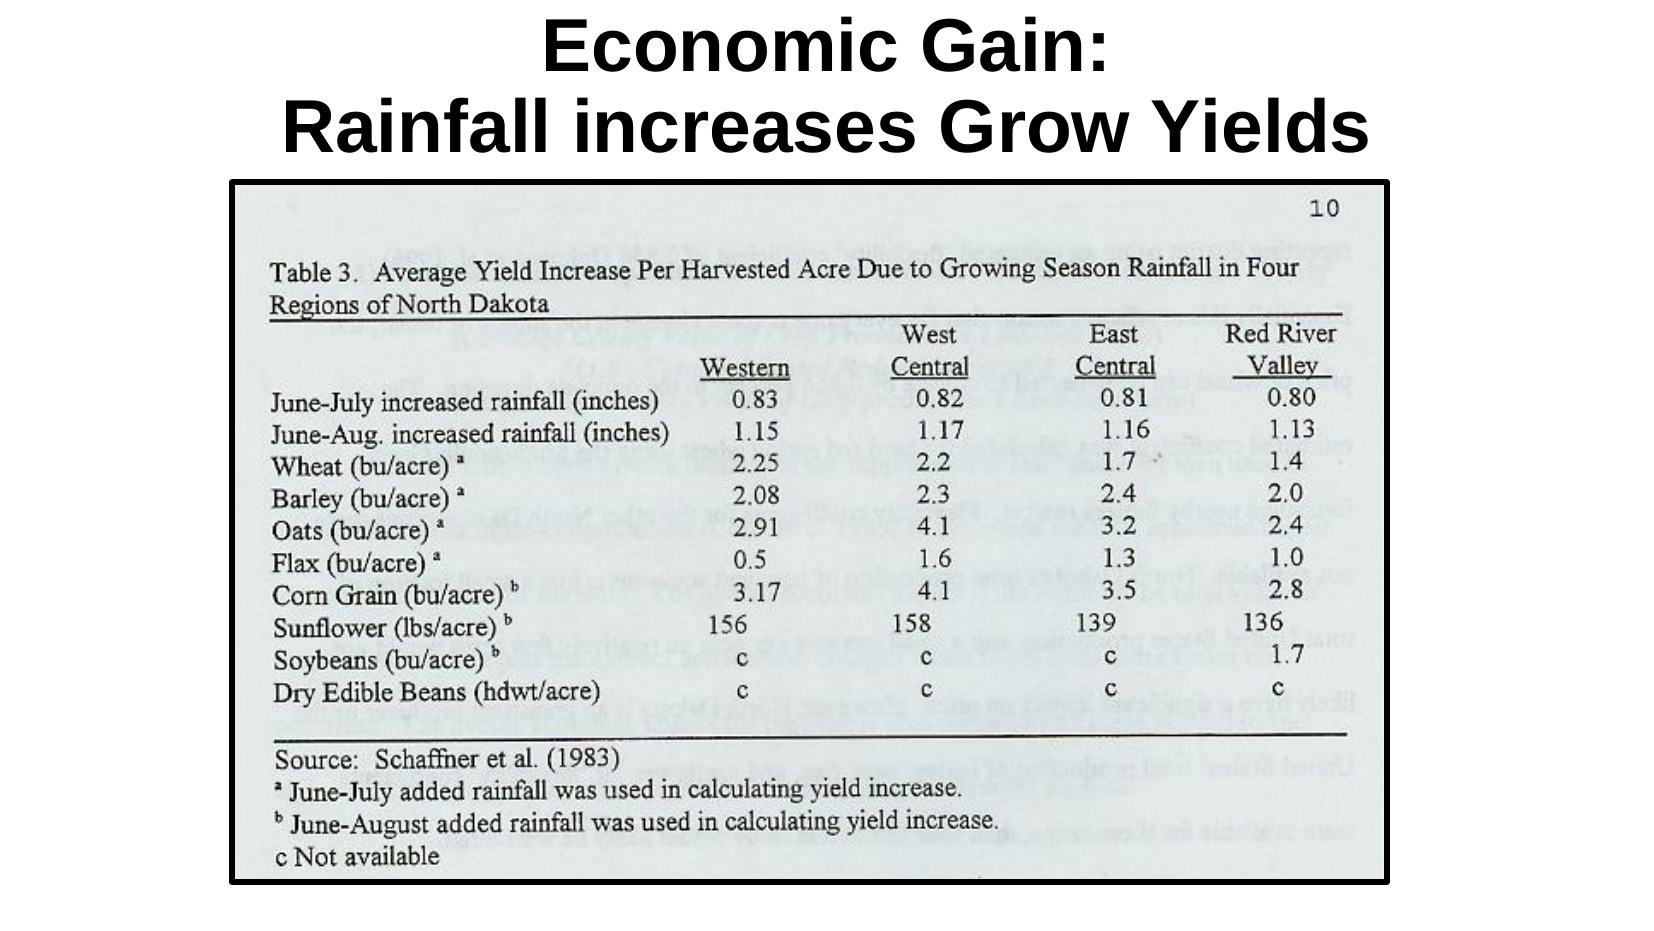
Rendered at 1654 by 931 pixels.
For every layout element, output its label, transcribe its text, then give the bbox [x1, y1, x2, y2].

title Economic Gain: Rainfall increases Grow Yields [0, 11, 1654, 164]
picture [234, 185, 1384, 879]
